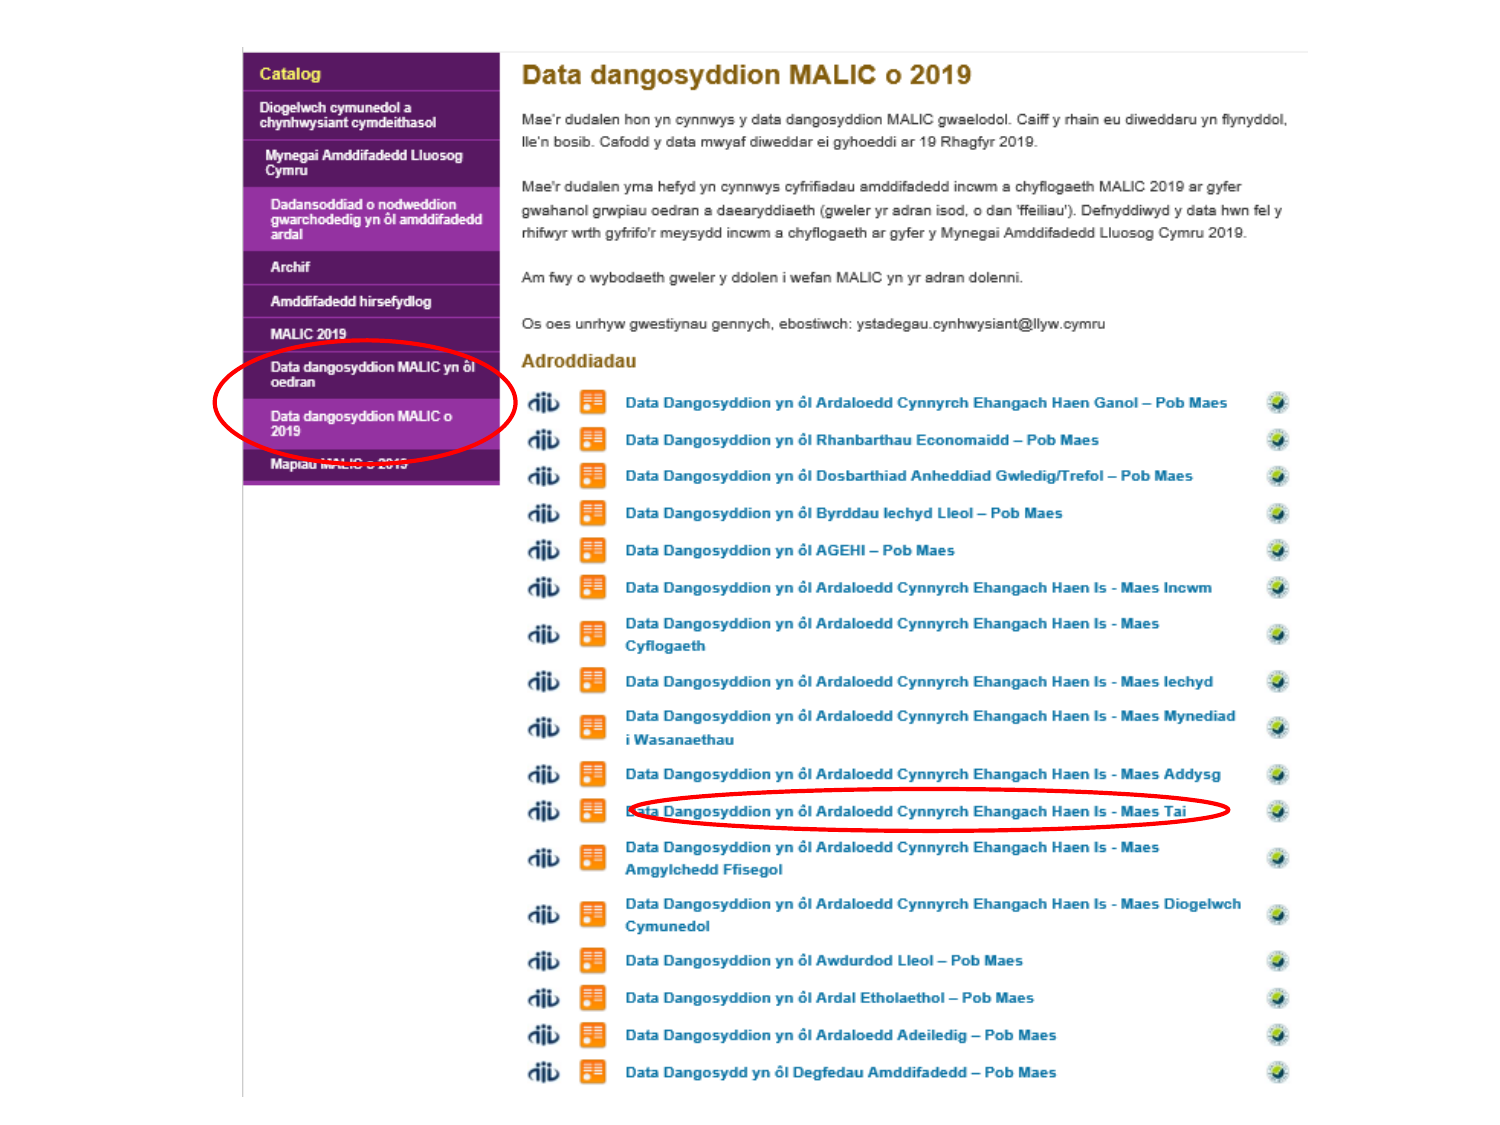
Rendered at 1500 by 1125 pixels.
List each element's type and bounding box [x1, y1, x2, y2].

picture [242, 343, 513, 462]
picture [242, 47, 1308, 1097]
